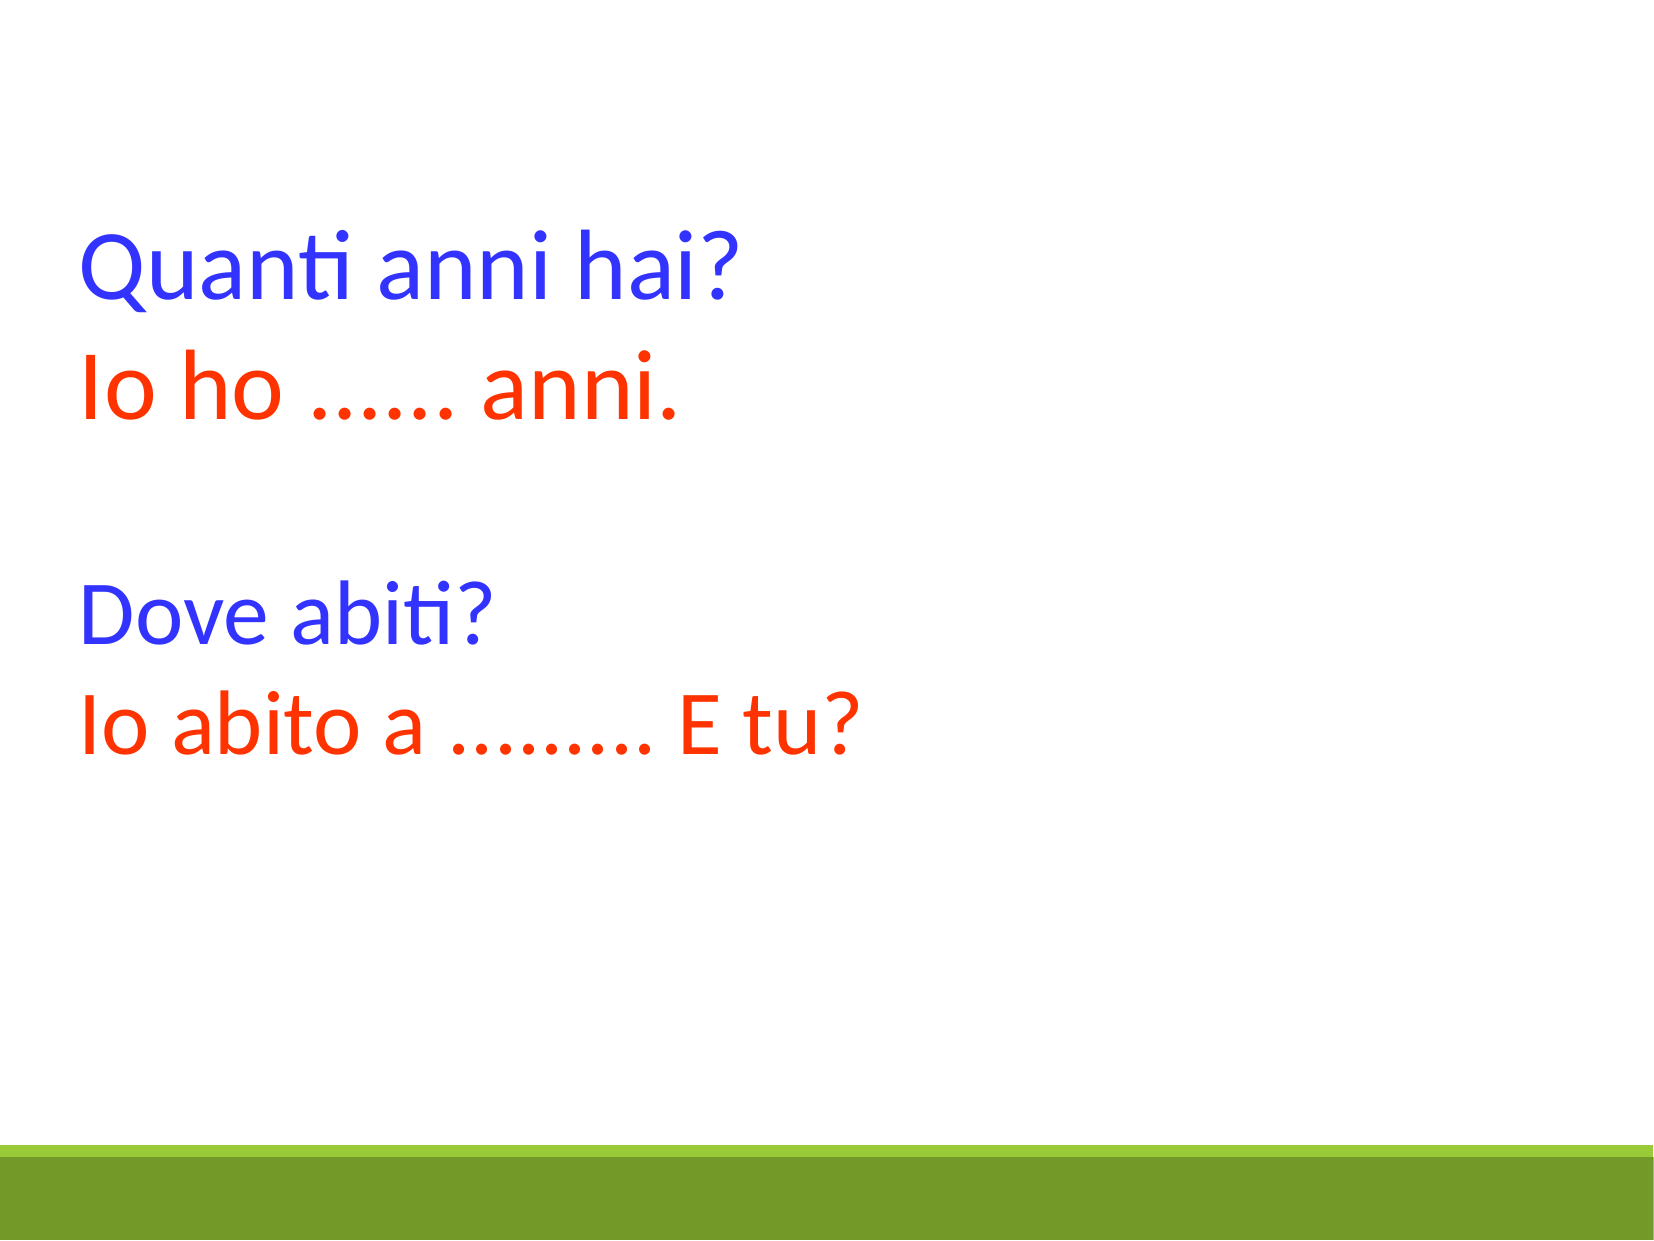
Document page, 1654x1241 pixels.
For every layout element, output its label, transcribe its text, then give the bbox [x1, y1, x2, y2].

text_box Quanti anni hai? Io ho ...... anni. [63, 192, 1274, 545]
text_box Dove abiti? Io abito a ......... E tu? [63, 545, 1454, 783]
